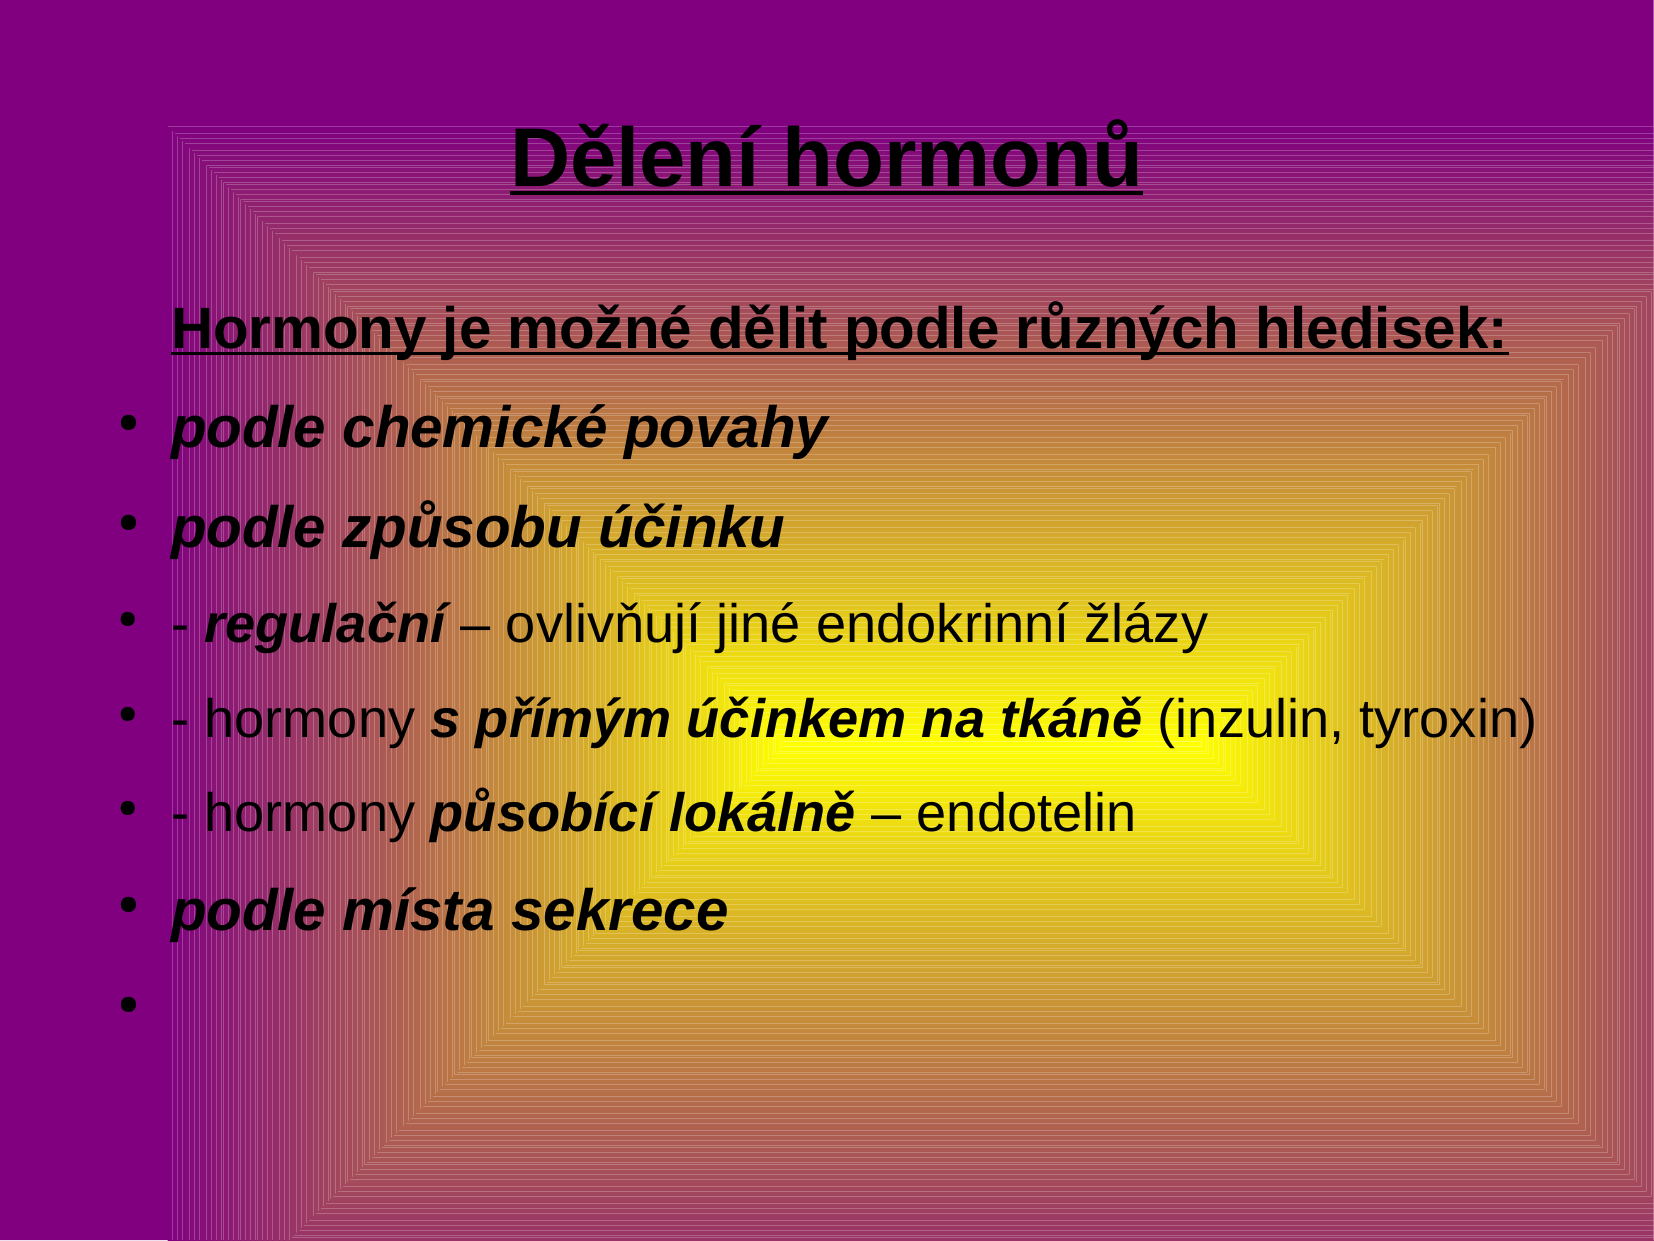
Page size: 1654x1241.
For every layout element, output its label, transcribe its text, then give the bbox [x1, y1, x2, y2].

title Dělení hormonů [82, 49, 1571, 257]
list Hormony je možné dělit podle různých hledisek: podle chemické povahy podle způsobu účinku - regulační – ovlivňují jiné endokrinní žlázy - hormony s přímým účinkem na tkáně (inzulin, tyroxin) - hormony působící lokálně – endotelin podle místa sekrece [82, 290, 1571, 1109]
